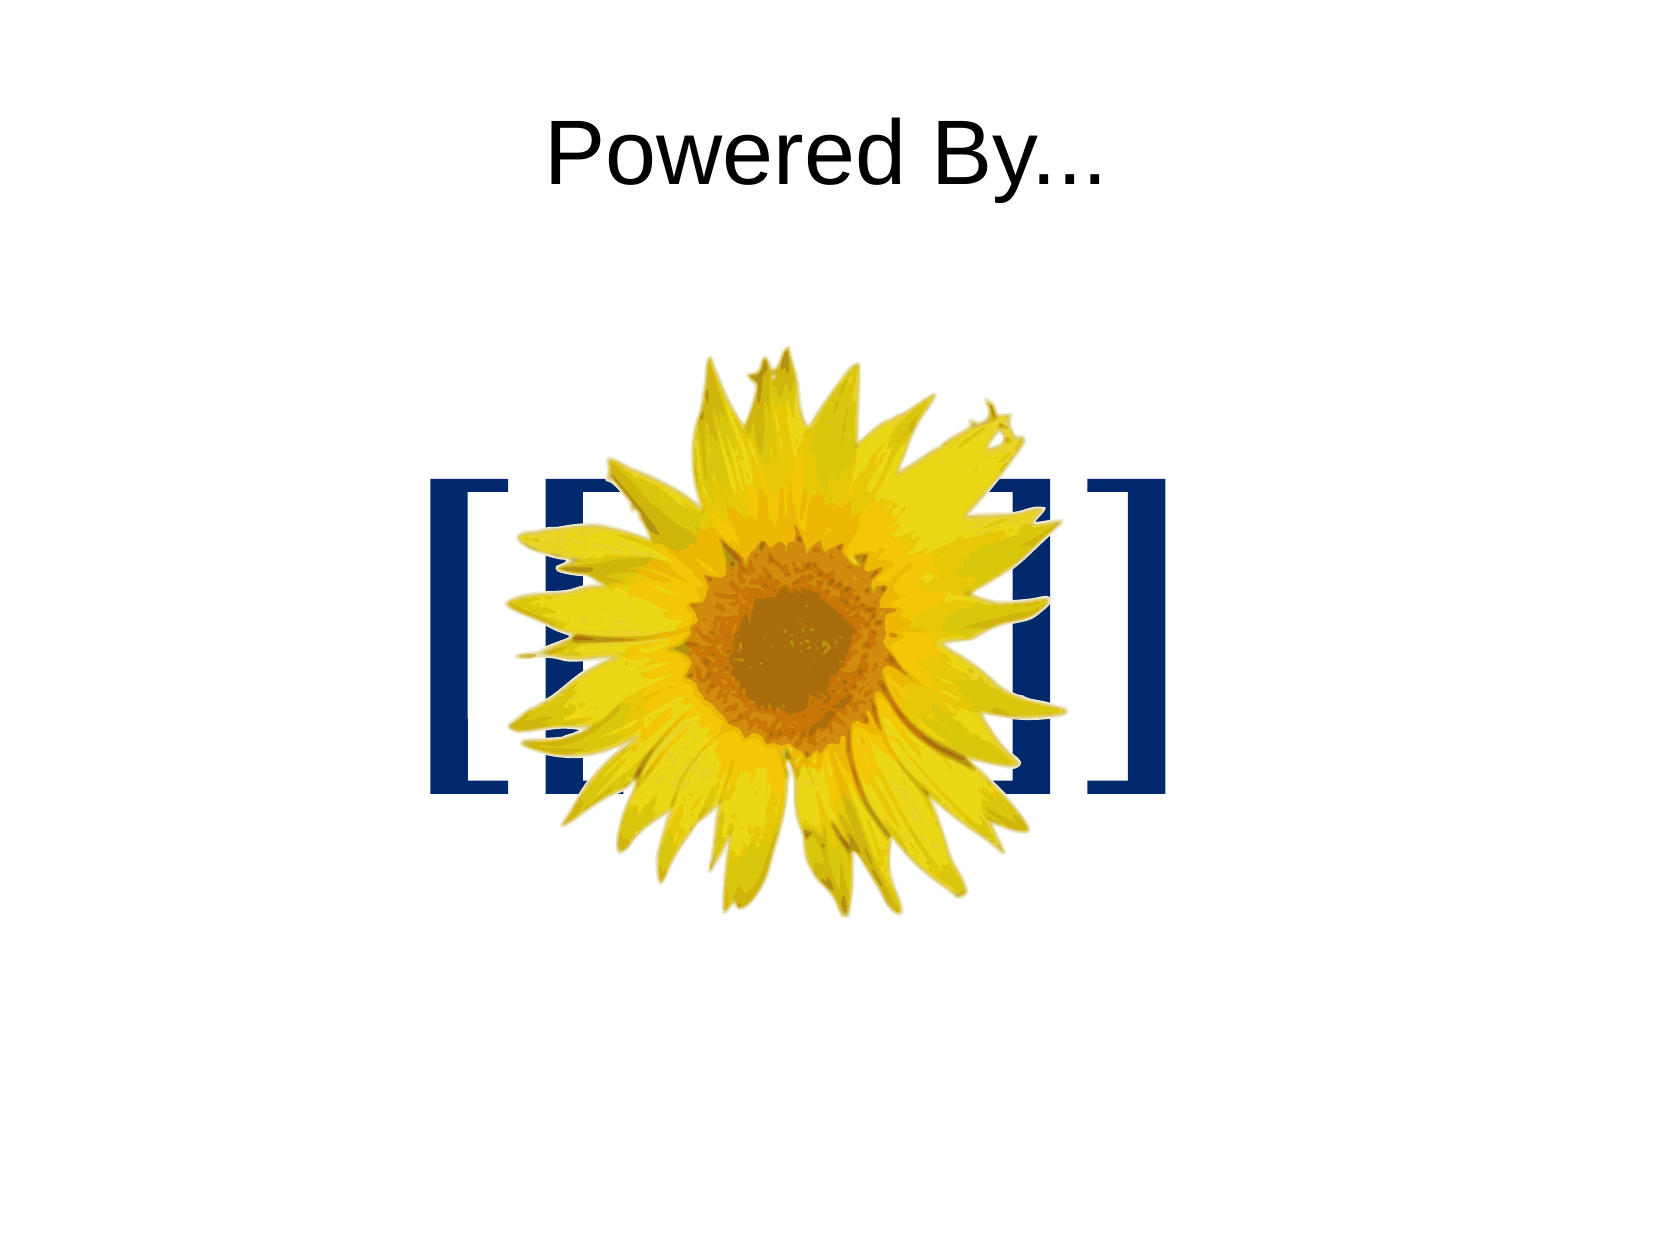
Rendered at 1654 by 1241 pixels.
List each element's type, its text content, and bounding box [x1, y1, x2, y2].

title Powered By... [82, 49, 1571, 257]
picture [412, 337, 1186, 936]
